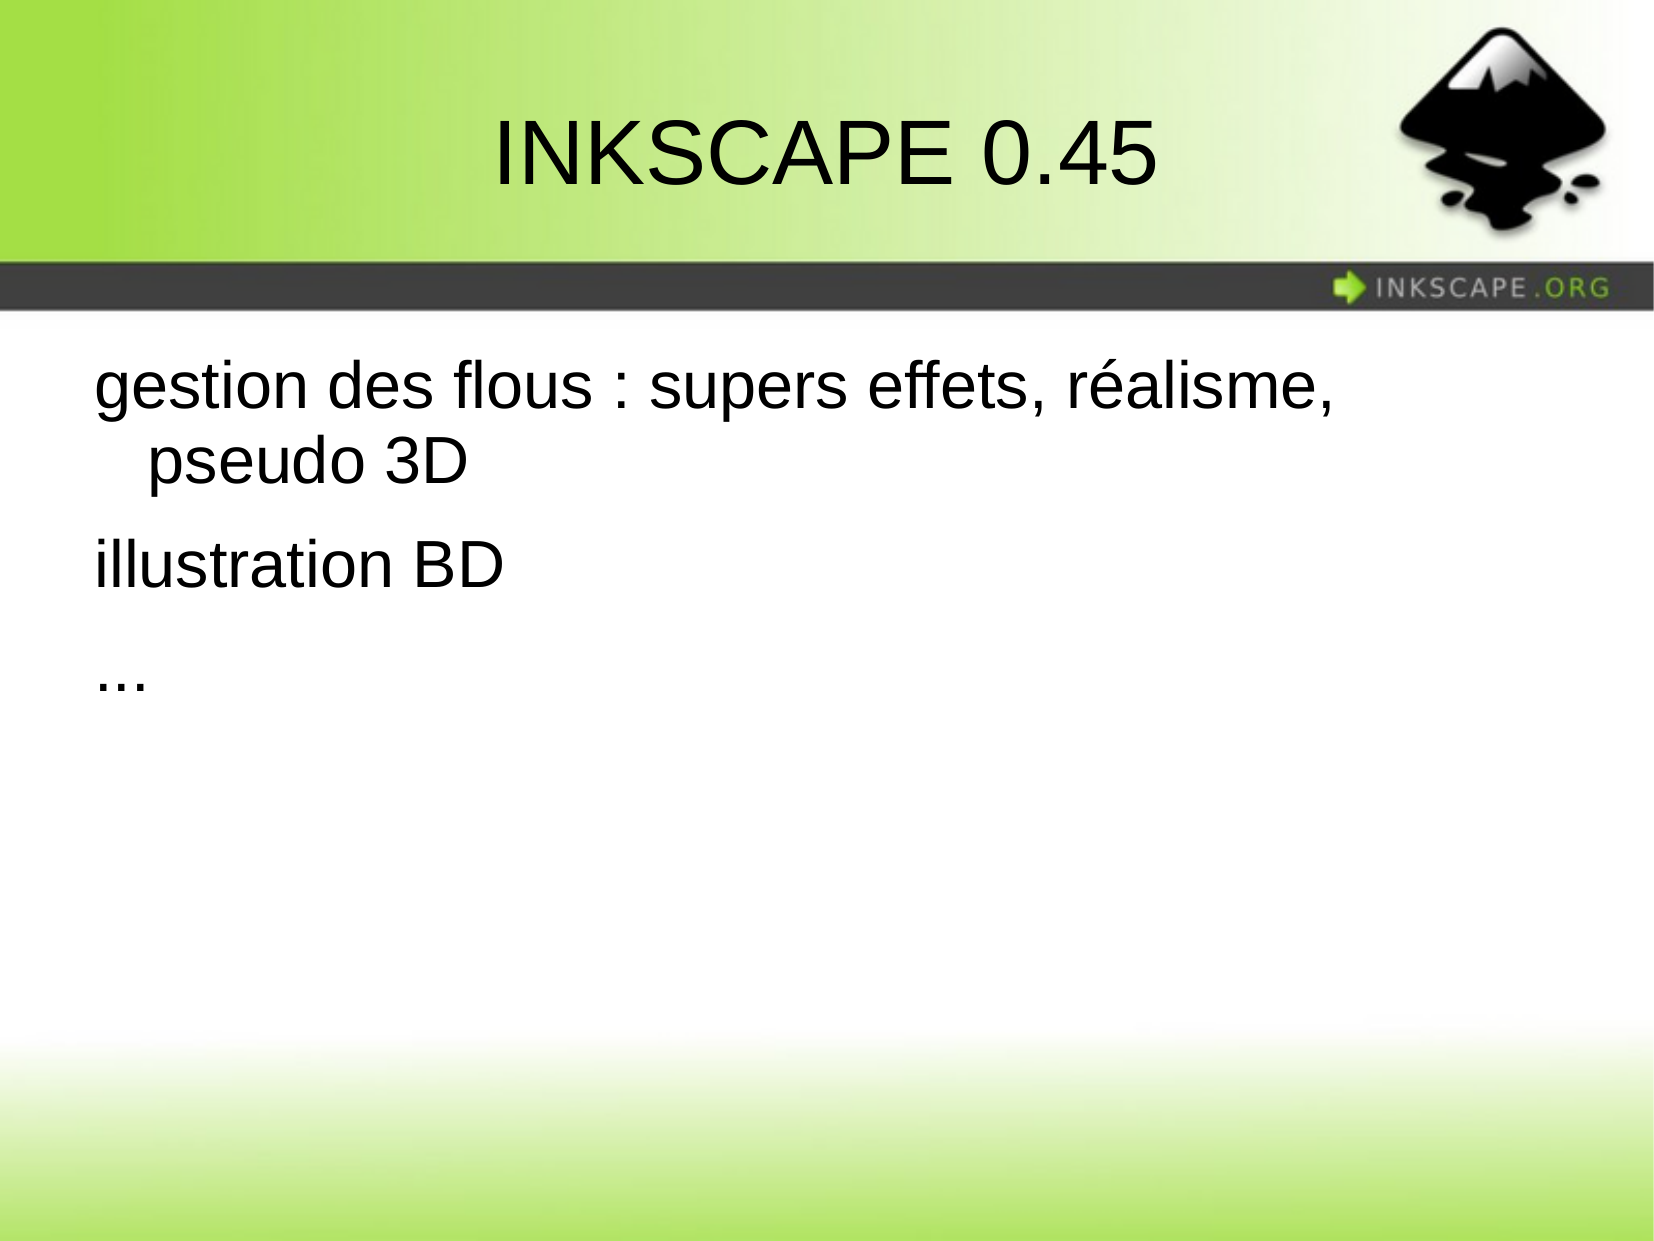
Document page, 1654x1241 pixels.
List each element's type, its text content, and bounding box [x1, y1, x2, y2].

list gestion des flous : supers effets, réalisme, pseudo 3D illustration BD ... [76, 347, 1565, 1152]
title INKSCAPE 0.45 [82, 49, 1571, 257]
picture [0, 0, 1654, 1241]
